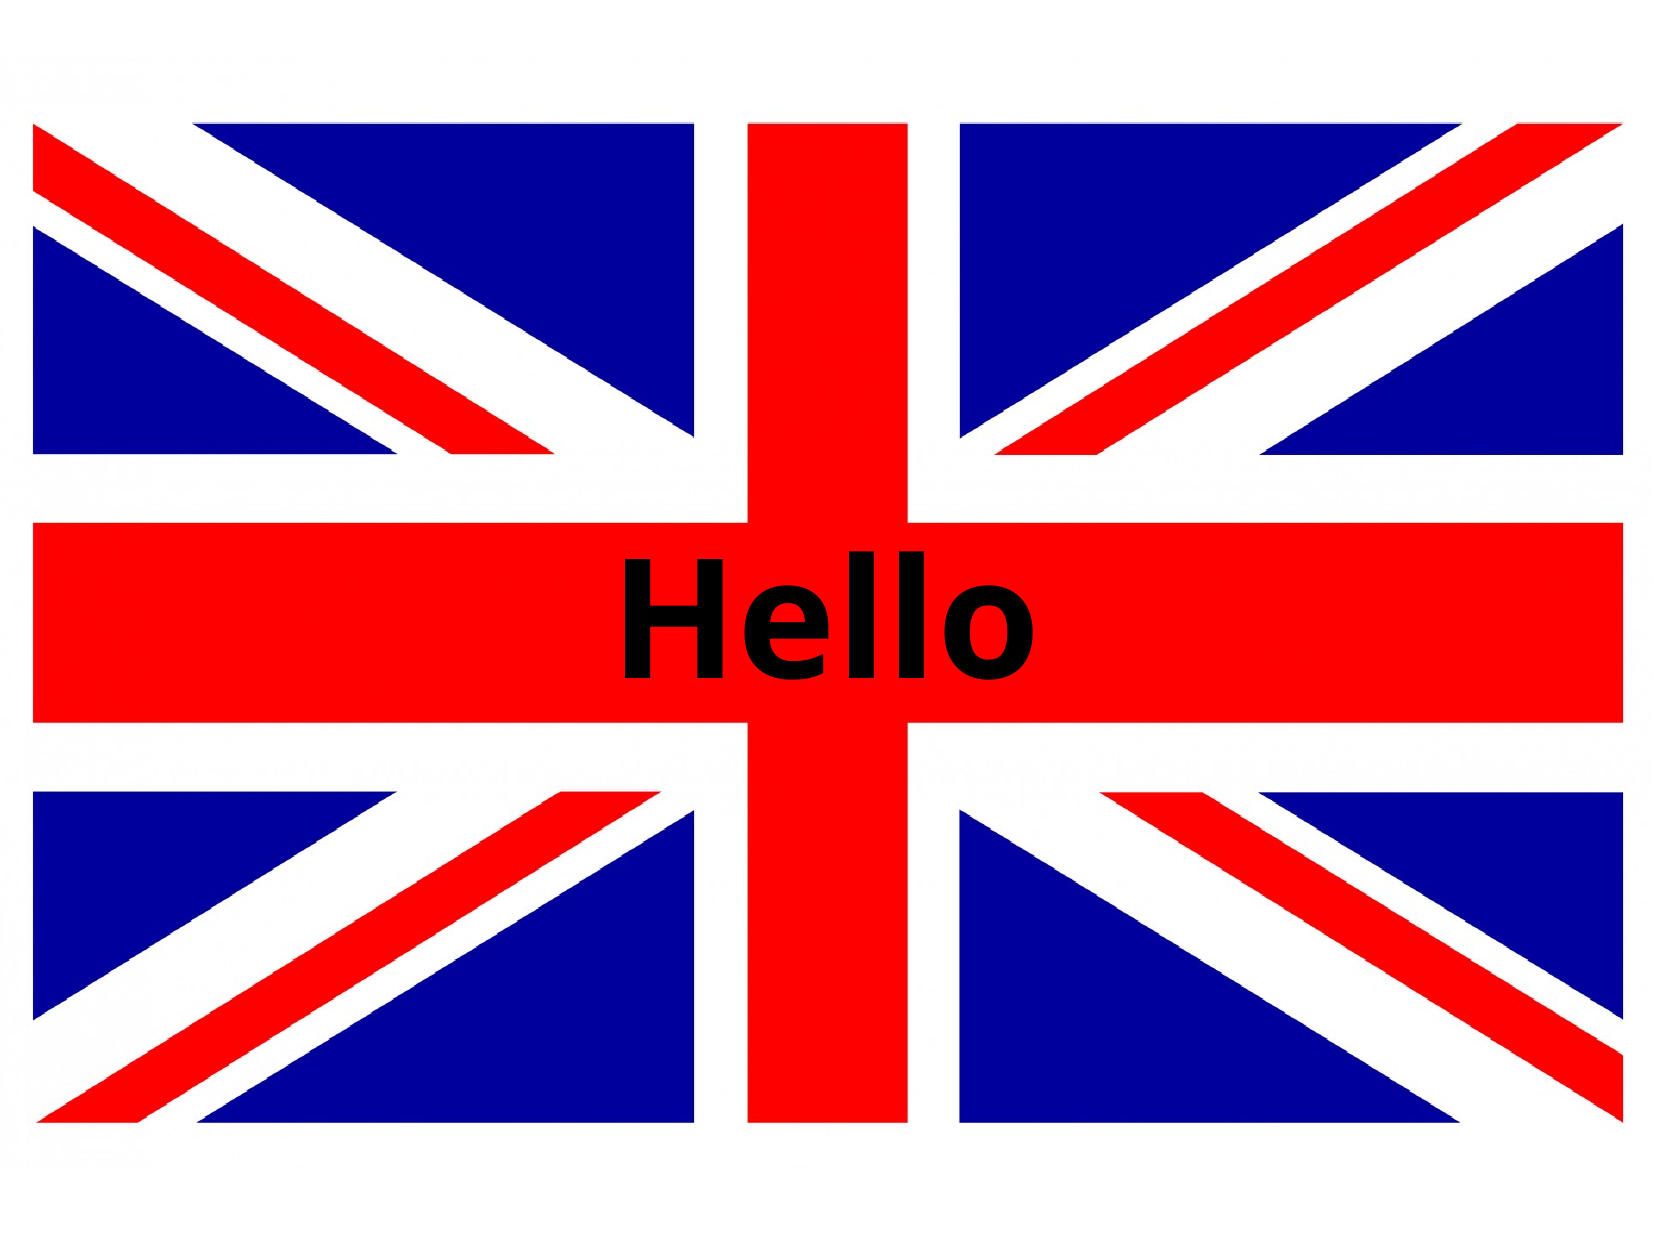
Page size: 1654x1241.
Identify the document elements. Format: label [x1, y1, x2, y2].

picture [0, 58, 1653, 1170]
